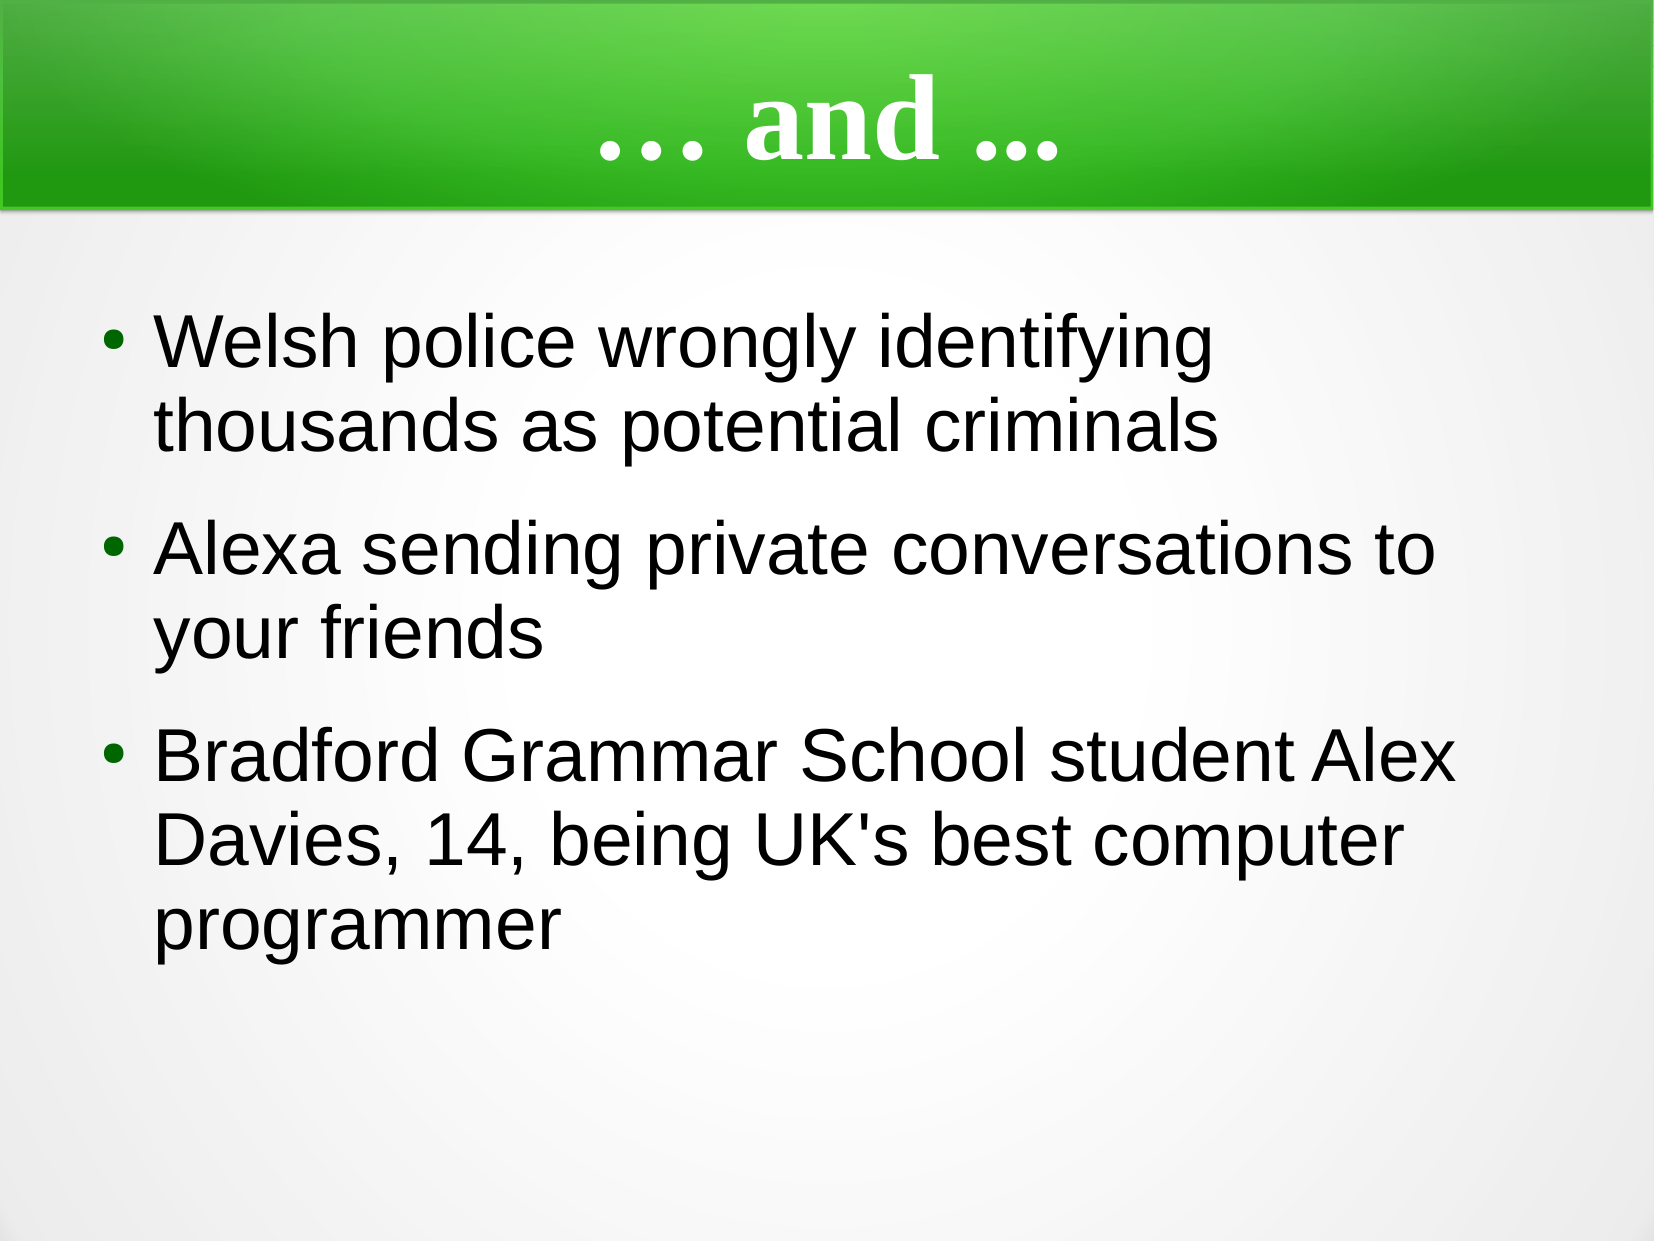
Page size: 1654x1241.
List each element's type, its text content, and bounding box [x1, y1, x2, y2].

list Welsh police wrongly identifying thousands as potential criminals Alexa sending private conversations to your friends Bradford Grammar School student Alex Davies, 14, being UK's best computer programmer [82, 299, 1571, 1019]
title … and ... [82, 28, 1571, 208]
